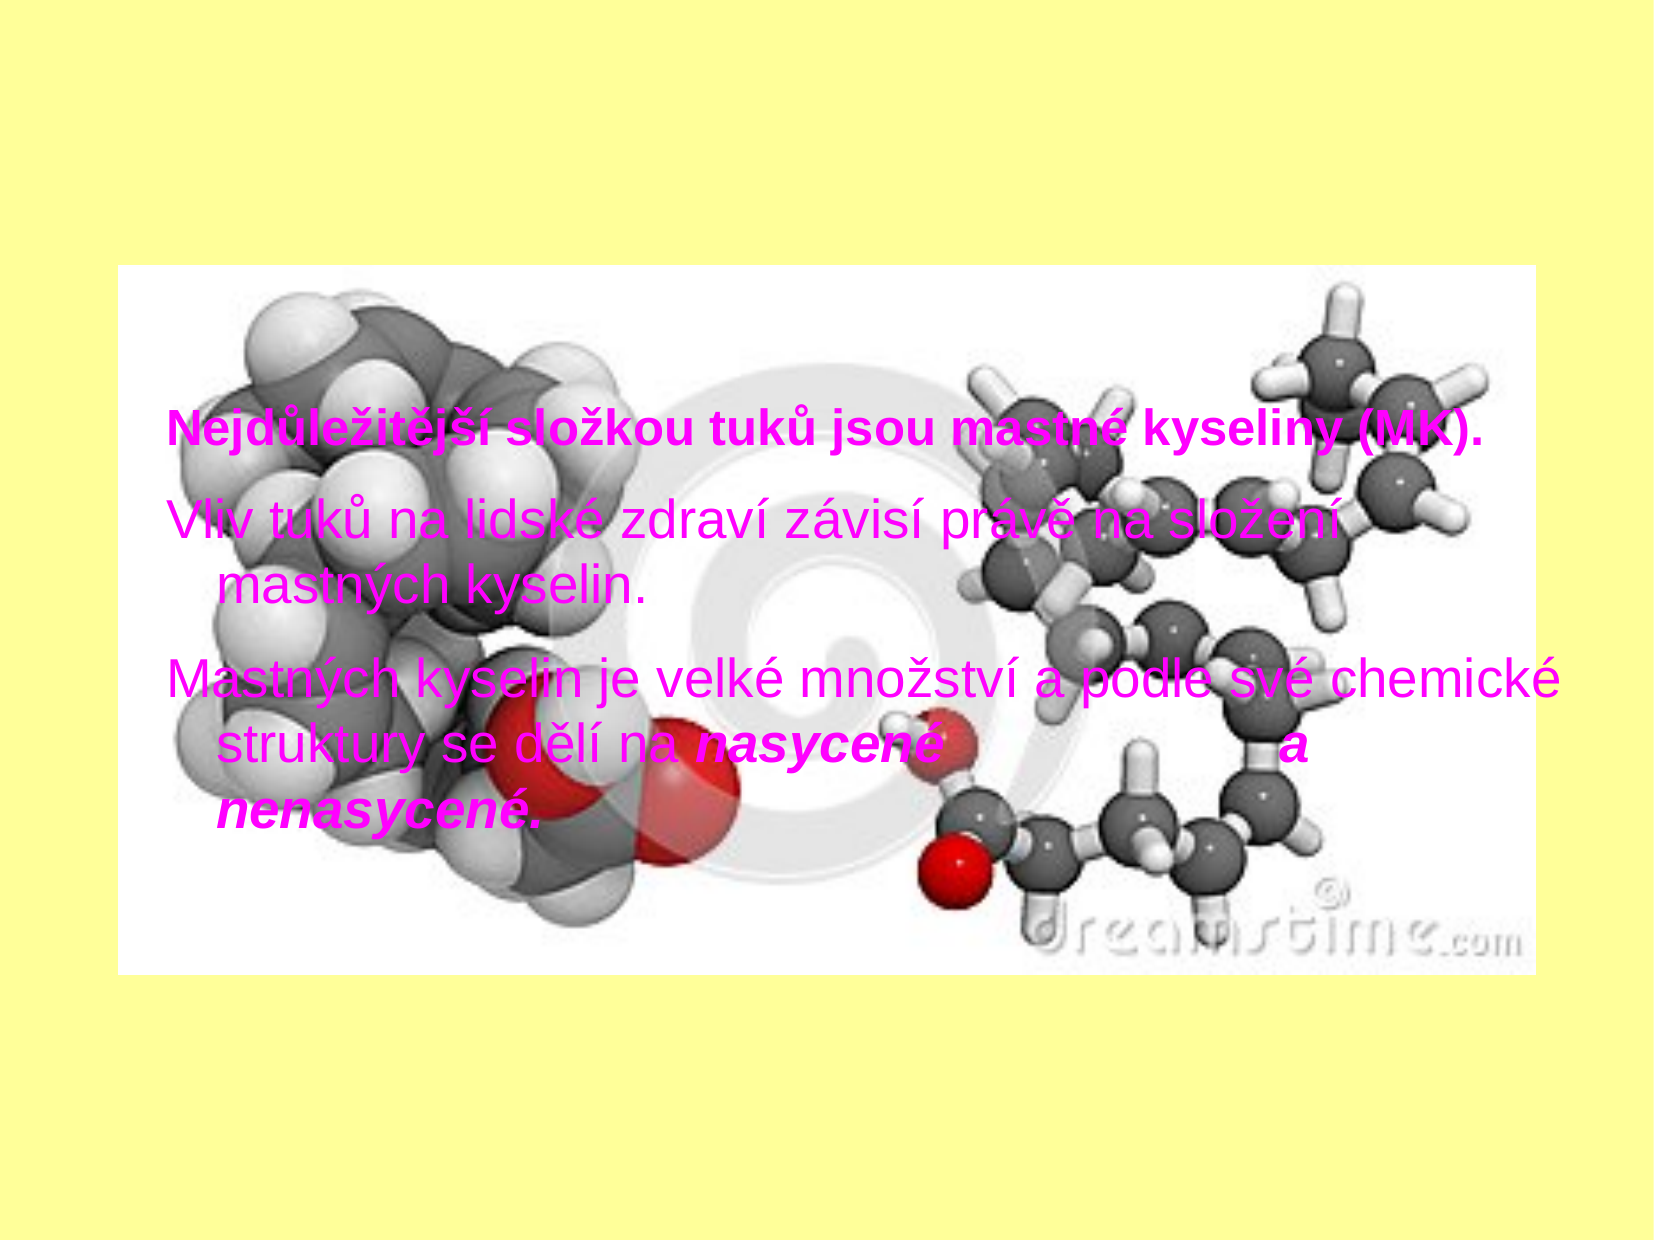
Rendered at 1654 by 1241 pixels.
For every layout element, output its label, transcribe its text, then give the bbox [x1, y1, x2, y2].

list Nejdůležitější složkou tuků jsou mastné kyseliny (MK). Vliv tuků na lidské zdraví závisí právě na složení mastných kyselin. Mastných kyselin je velké množství a podle své chemické struktury se dělí na nasycené a nenasycené. [82, 394, 1571, 846]
picture [118, 846, 1536, 975]
picture [118, 265, 1536, 394]
